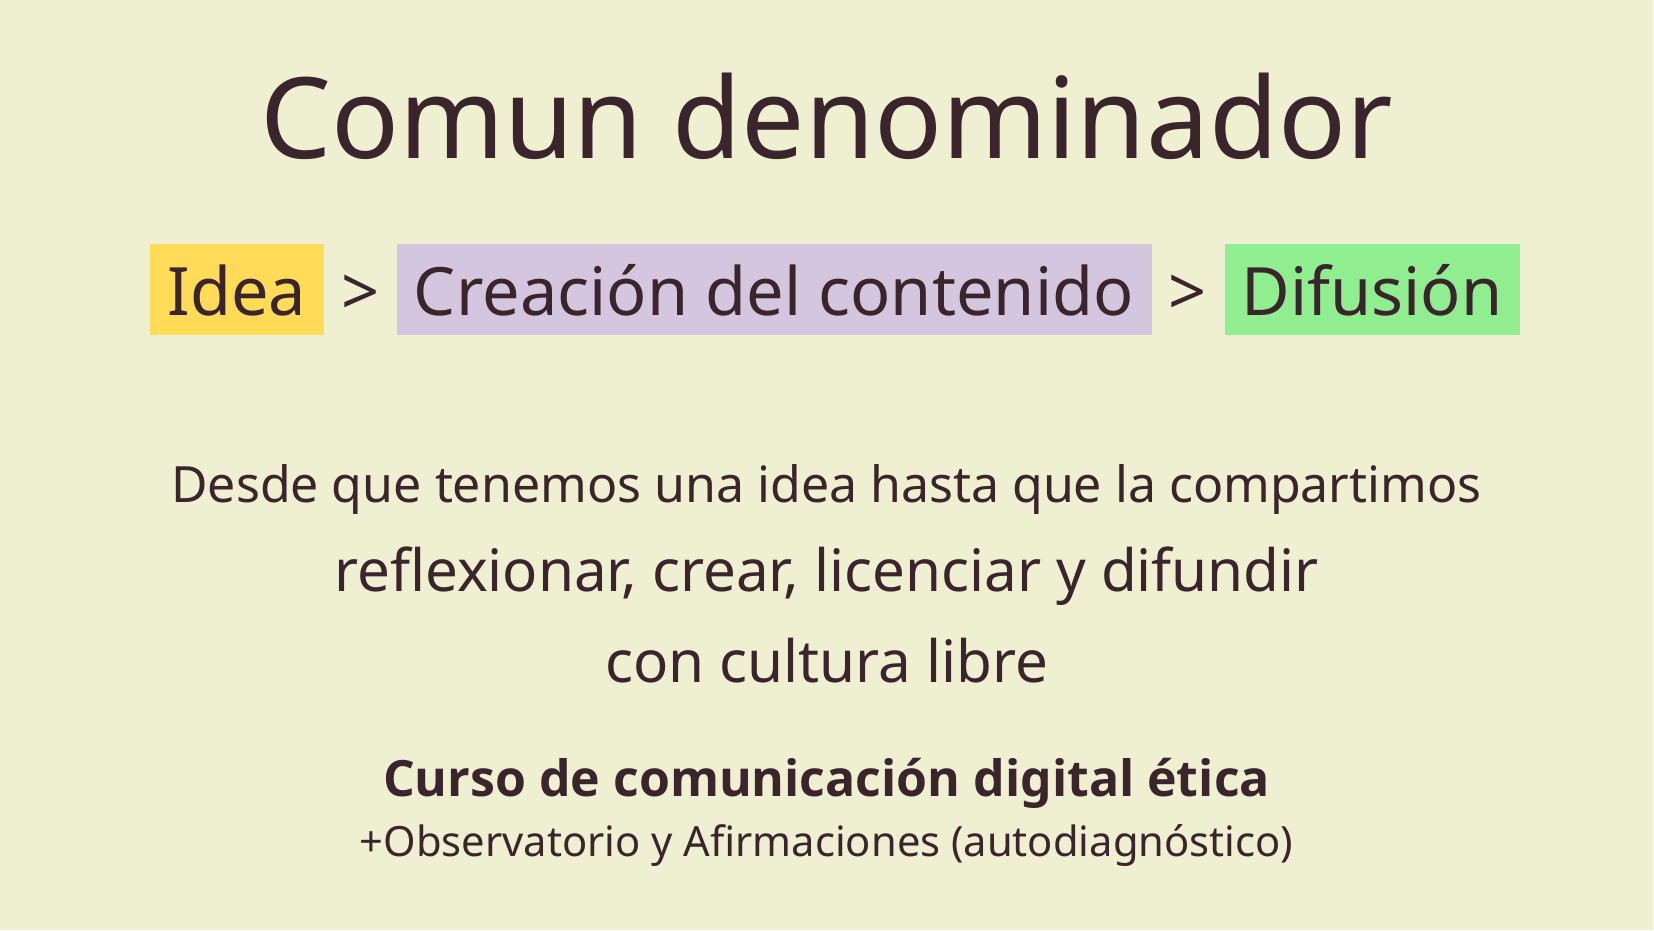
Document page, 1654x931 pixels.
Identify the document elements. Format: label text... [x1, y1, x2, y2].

subtitle Idea > Creación del contenido > Difusión Desde que tenemos una idea hasta que la compartimos reflexionar, crear, licenciar y difundir con cultura libre [82, 291, 1571, 653]
title Comun denominador [82, 37, 1571, 193]
text_box Curso de comunicación digital ética +Observatorio y Afirmaciones (autodiagnóstico) [82, 737, 1571, 874]
